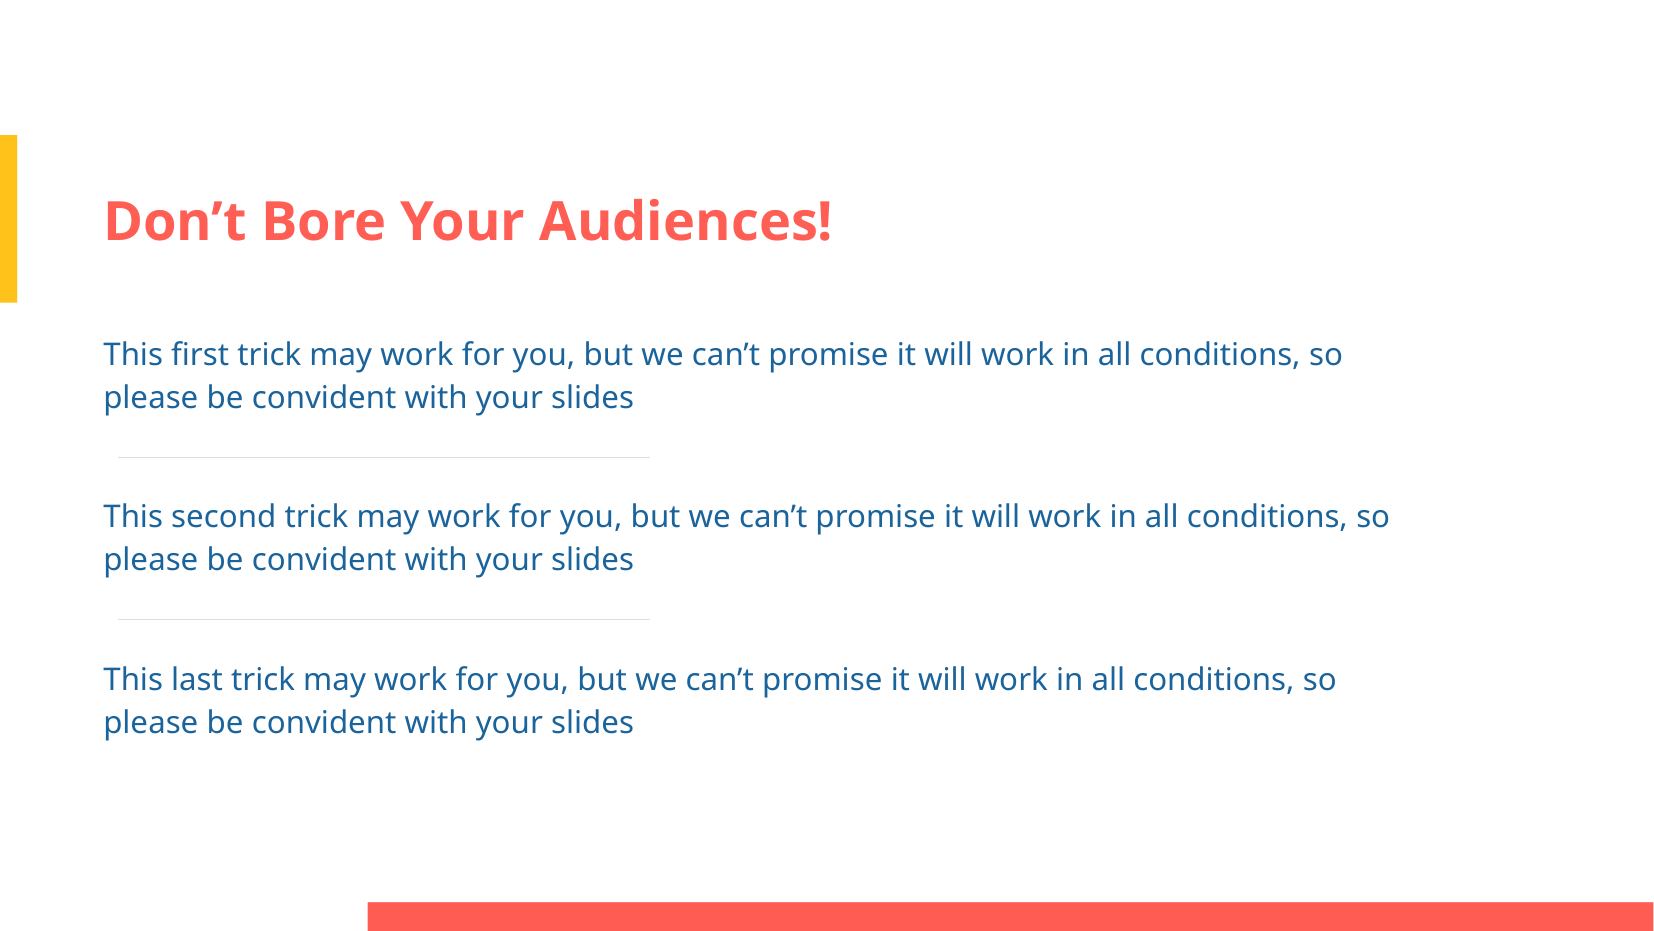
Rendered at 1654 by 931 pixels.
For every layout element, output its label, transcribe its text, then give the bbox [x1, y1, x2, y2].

text_box This last trick may work for you, but we can’t promise it will work in all conditions, so please be convident with your slides [88, 649, 1388, 796]
picture [0, 135, 1654, 931]
text_box Don’t Bore Your Audiences! [88, 174, 975, 267]
text_box This first trick may work for you, but we can’t promise it will work in all conditions, so please be convident with your slides [88, 324, 1388, 471]
text_box This second trick may work for you, but we can’t promise it will work in all conditions, so please be convident with your slides [88, 487, 1447, 634]
